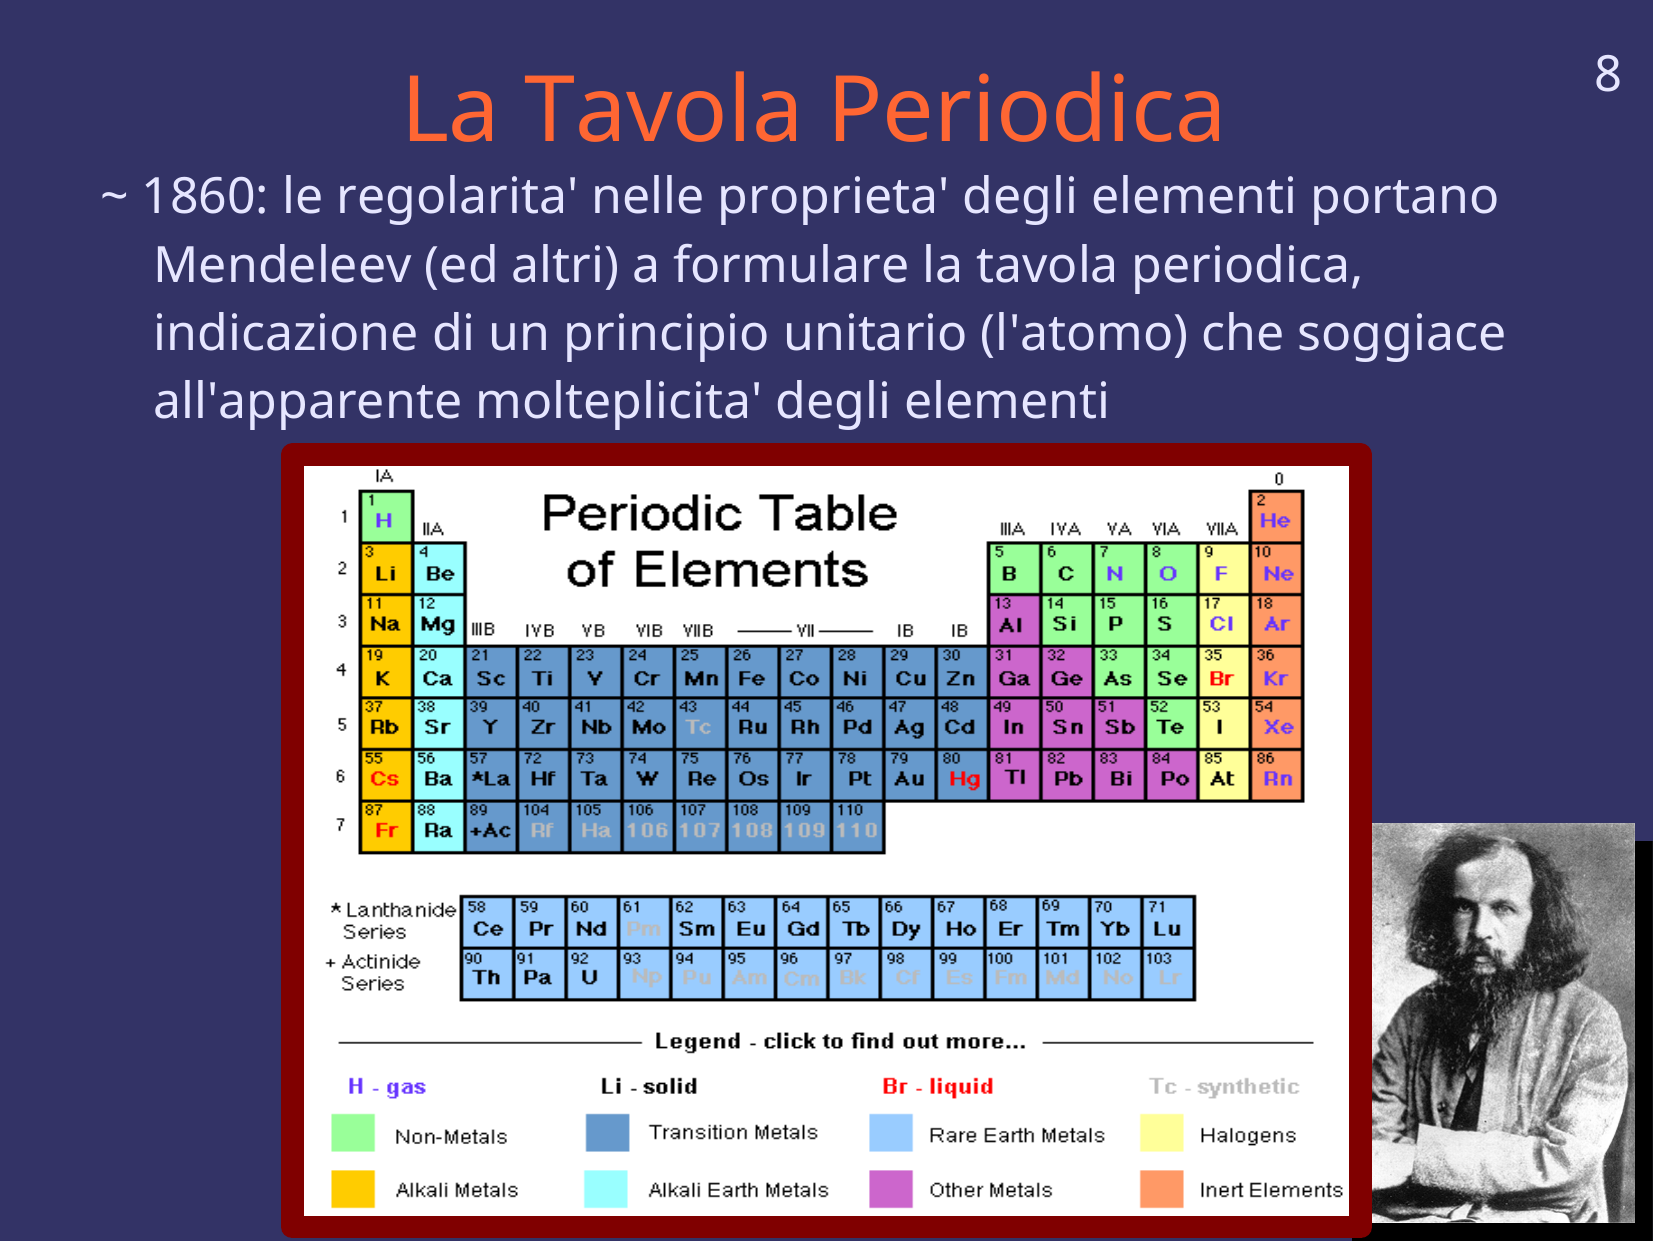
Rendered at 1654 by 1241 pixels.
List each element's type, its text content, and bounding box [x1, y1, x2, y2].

picture [303, 465, 1350, 1216]
picture [1372, 823, 1635, 1223]
title La Tavola Periodica [82, 55, 1571, 156]
list ~ 1860: le regolarita' nelle proprieta' degli elementi portano Mendeleev (ed altri) a formulare la tavola periodica, indicazione di un principio unitario (l'atomo) che soggiace all'apparente molteplicita' degli elementi [82, 160, 1571, 980]
